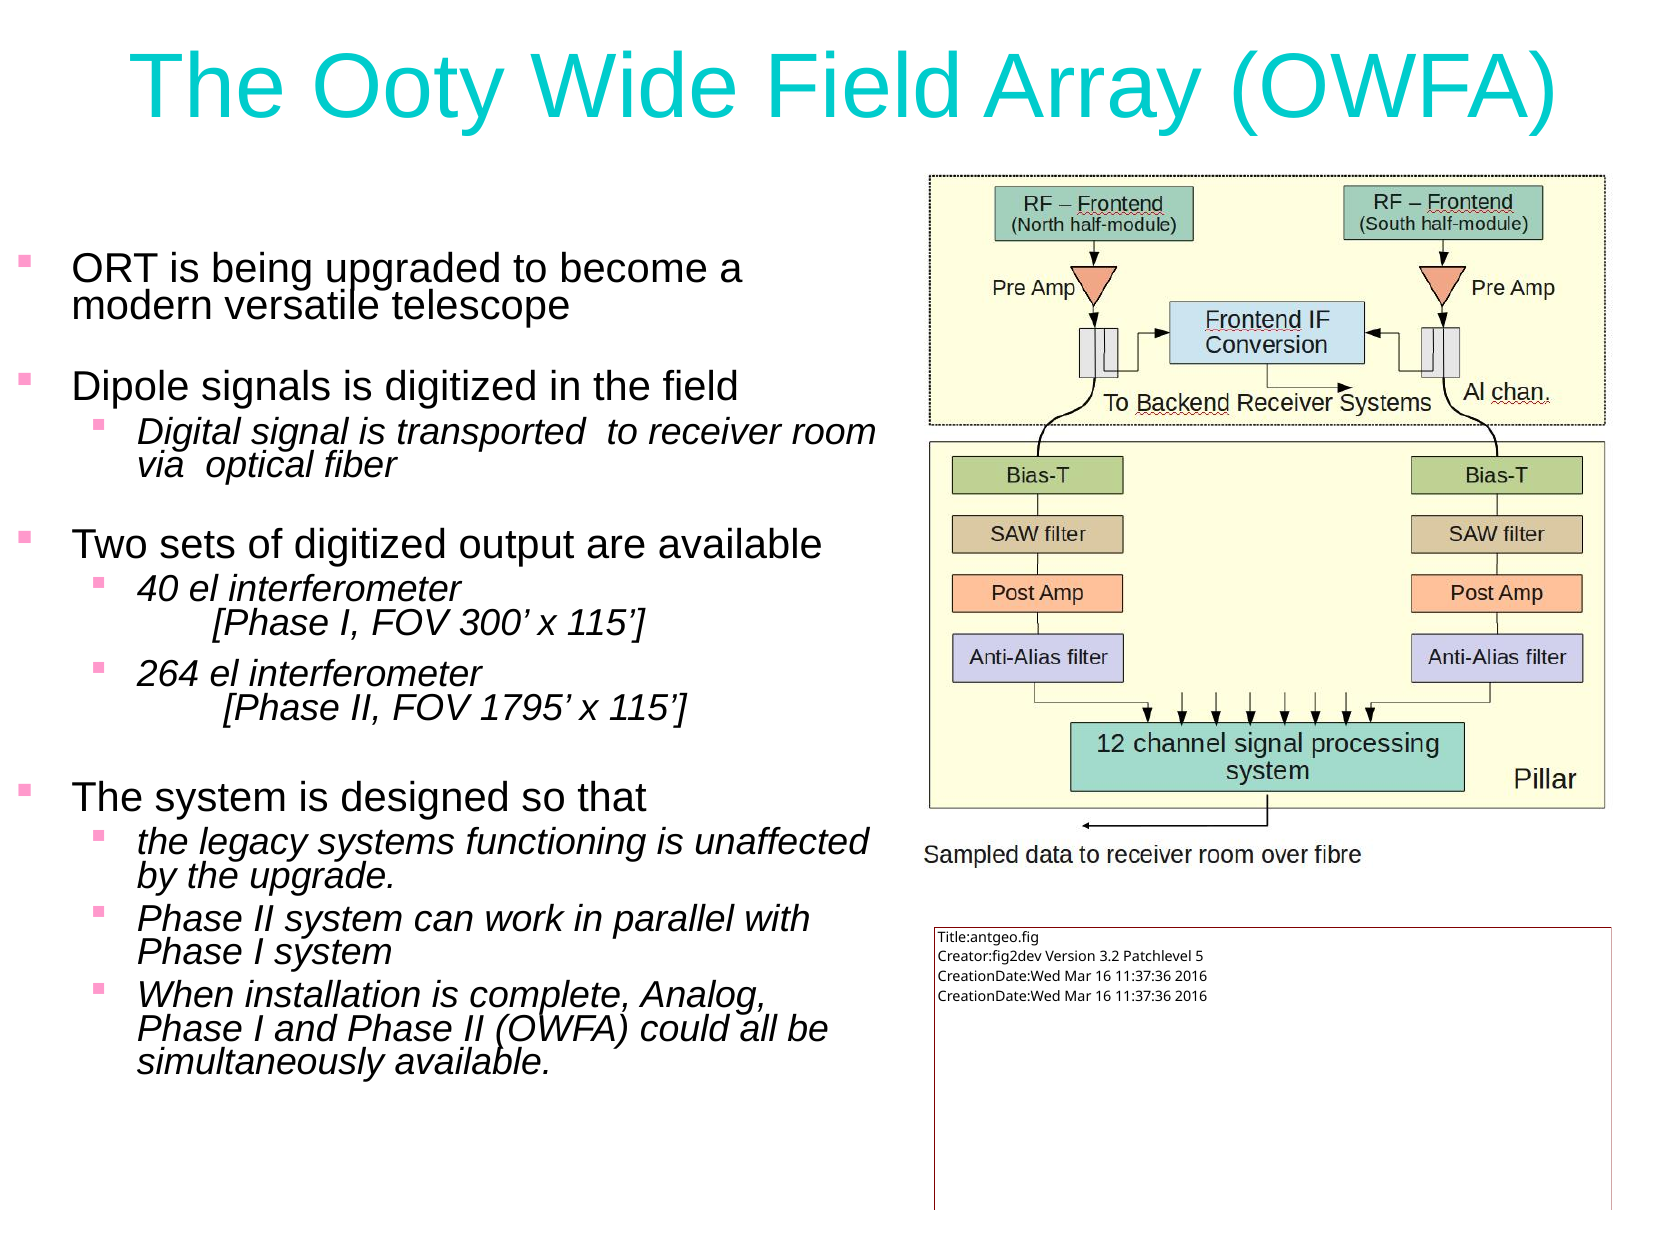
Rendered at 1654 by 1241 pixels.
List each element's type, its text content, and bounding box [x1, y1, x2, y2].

picture [909, 158, 1624, 875]
title The Ooty Wide Field Array (OWFA) [82, 34, 1571, 138]
list ORT is being upgraded to become a modern versatile telescope Dipole signals is digitized in the field Digital signal is transported to receiver room via optical fiber Two sets of digitized output are available 40 el interferometer [Phase I, FOV 300’ x 115’] 264 el interferometer [Phase II, FOV 1795’ x 115’] The system is designed so that the legacy systems functioning is unaffected by the upgrade. Phase II system can work in parallel with Phase I system When installation is complete, Analog, Phase I and Phase II (OWFA) could all be simultaneously available. [0, 220, 896, 1241]
picture [933, 926, 1612, 1210]
